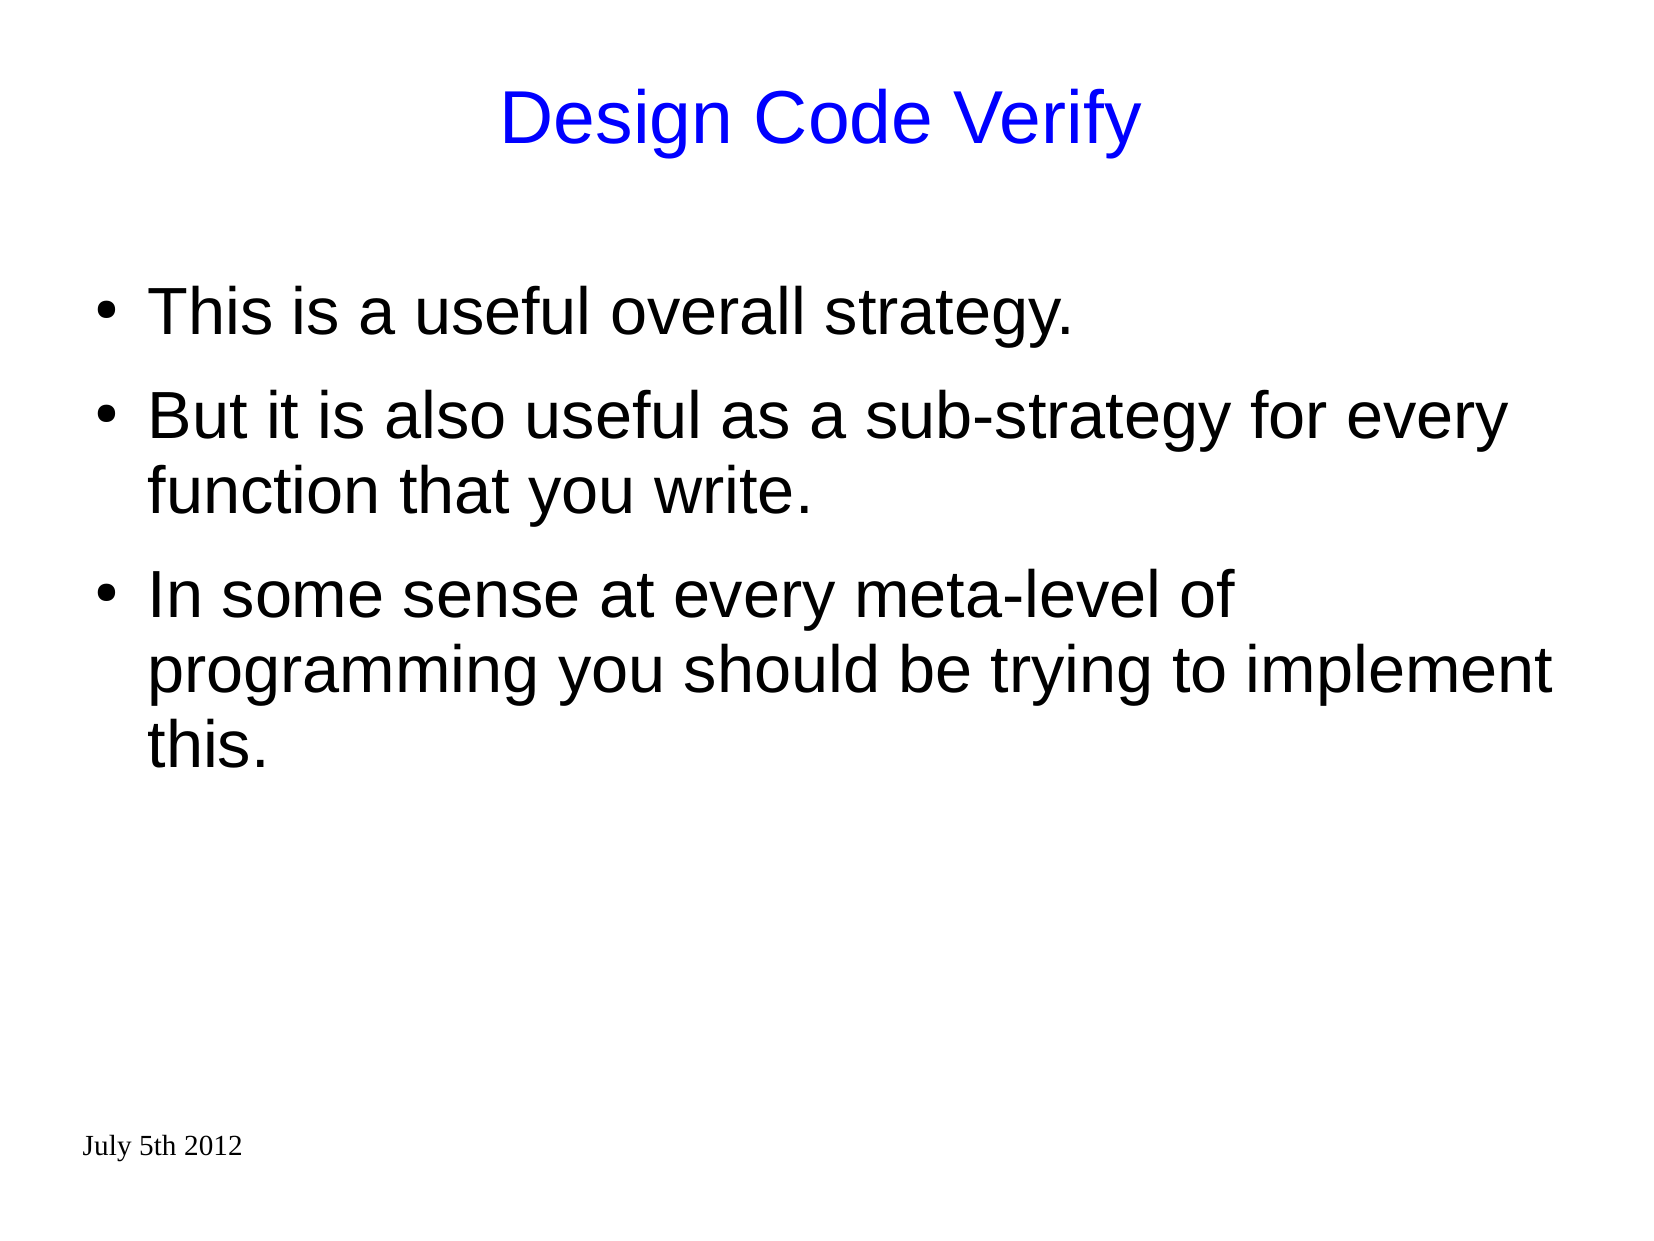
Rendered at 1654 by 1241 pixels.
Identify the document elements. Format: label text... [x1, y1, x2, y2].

title Design Code Verify [76, 58, 1565, 178]
list This is a useful overall strategy. But it is also useful as a sub-strategy for every function that you write. In some sense at every meta-level of programming you should be trying to implement this. [76, 274, 1565, 1093]
